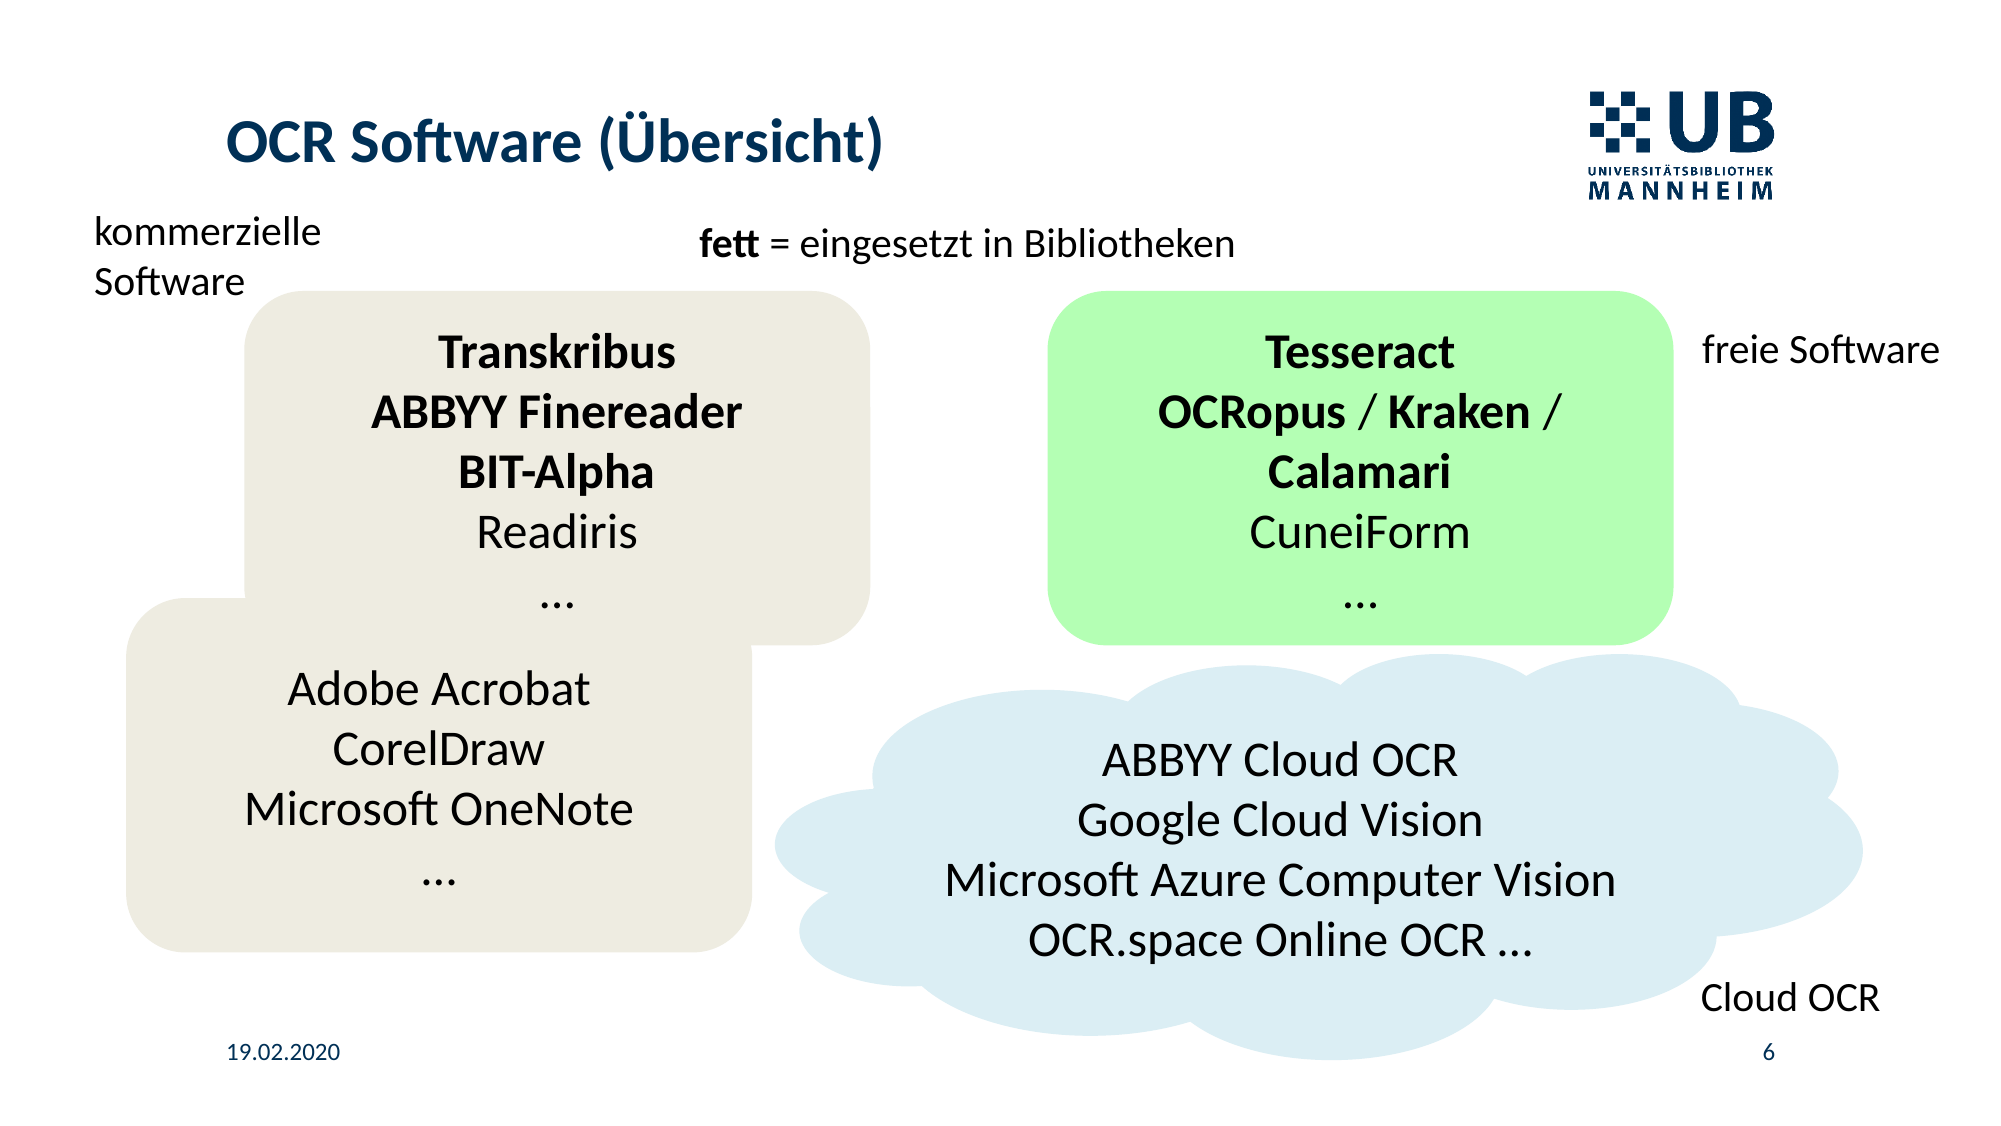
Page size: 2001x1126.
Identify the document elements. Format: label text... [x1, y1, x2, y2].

text_box kommerzielle Software [79, 196, 337, 312]
slide_number 19.02.2020 [226, 1035, 693, 1066]
slide_number <Foliennummer> [1544, 1035, 1776, 1066]
text_box fett = eingesetzt in Bibliotheken [684, 208, 1252, 274]
text_box freie Software [1687, 314, 1956, 380]
title OCR Software (Übersicht) [226, 100, 1286, 306]
text_box Transkribus ABBYY Finereader BIT-Alpha Readiris … [244, 290, 871, 646]
text_box Adobe Acrobat CorelDraw Microsoft OneNote … [126, 598, 753, 953]
text_box ABBYY Cloud OCR Google Cloud Vision Microsoft Azure Computer Vision OCR.space Online OCR … [774, 654, 1863, 1061]
text_box Cloud OCR [1686, 962, 1896, 1028]
picture [1582, 85, 1779, 204]
text_box Tesseract OCRopus / Kraken / Calamari CuneiForm … [1047, 290, 1674, 646]
